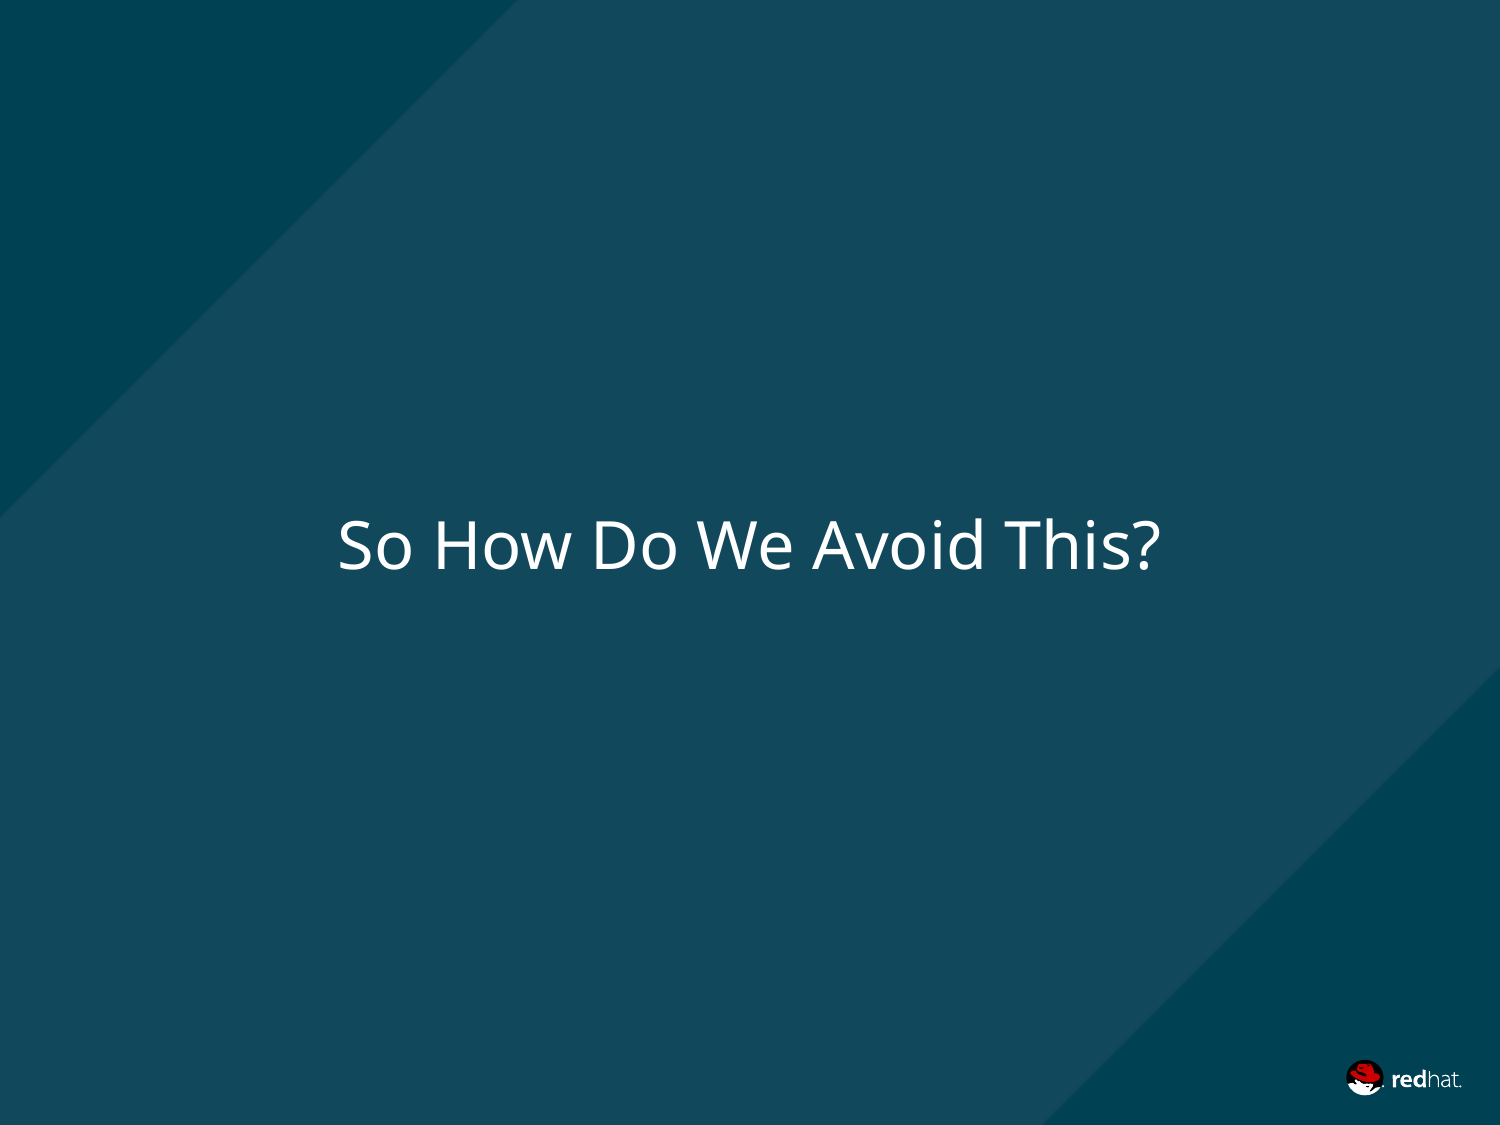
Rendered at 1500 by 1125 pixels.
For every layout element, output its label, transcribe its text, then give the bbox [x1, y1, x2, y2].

picture [0, 0, 1500, 1125]
title So How Do We Avoid This? [112, 440, 1388, 648]
